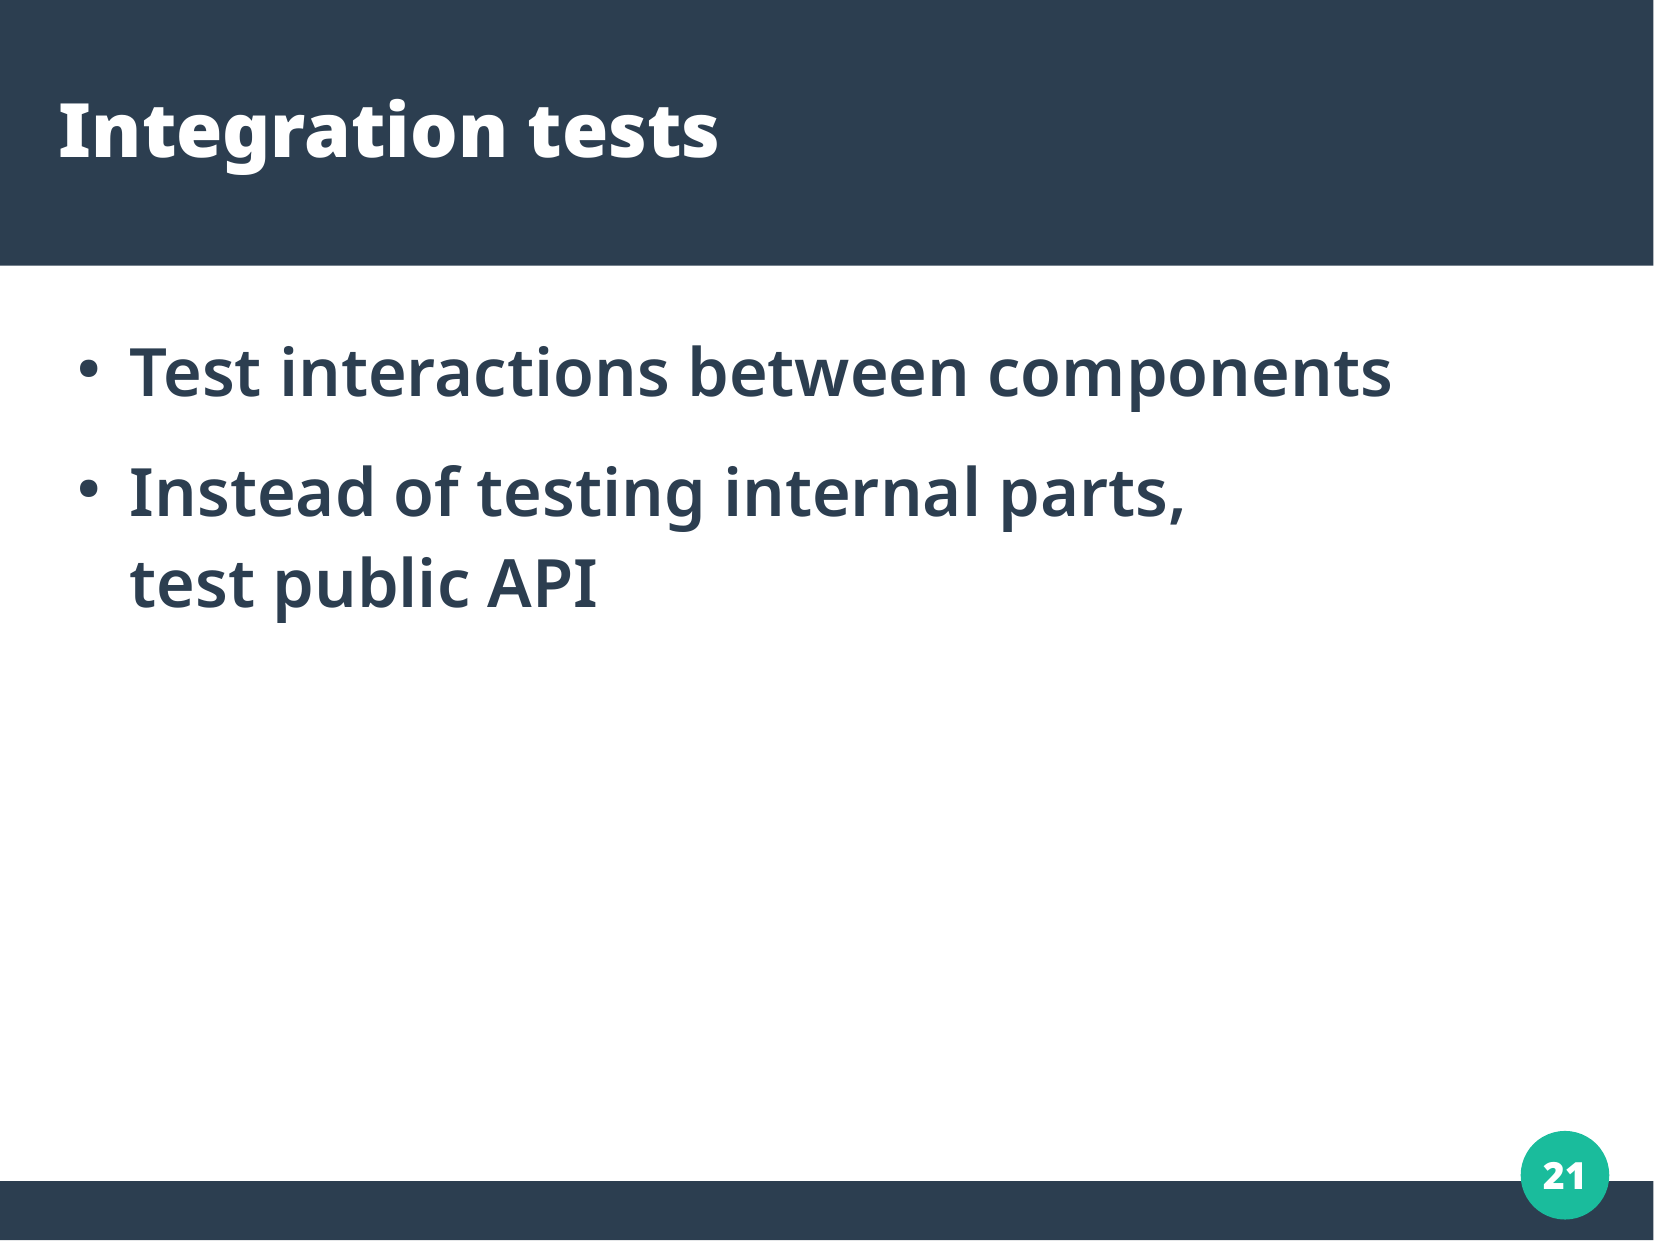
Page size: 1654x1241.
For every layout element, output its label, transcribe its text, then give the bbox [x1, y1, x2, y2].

title Integration tests [59, 49, 1595, 207]
list Test interactions between components Instead of testing internal parts, test public API [59, 324, 1595, 1152]
